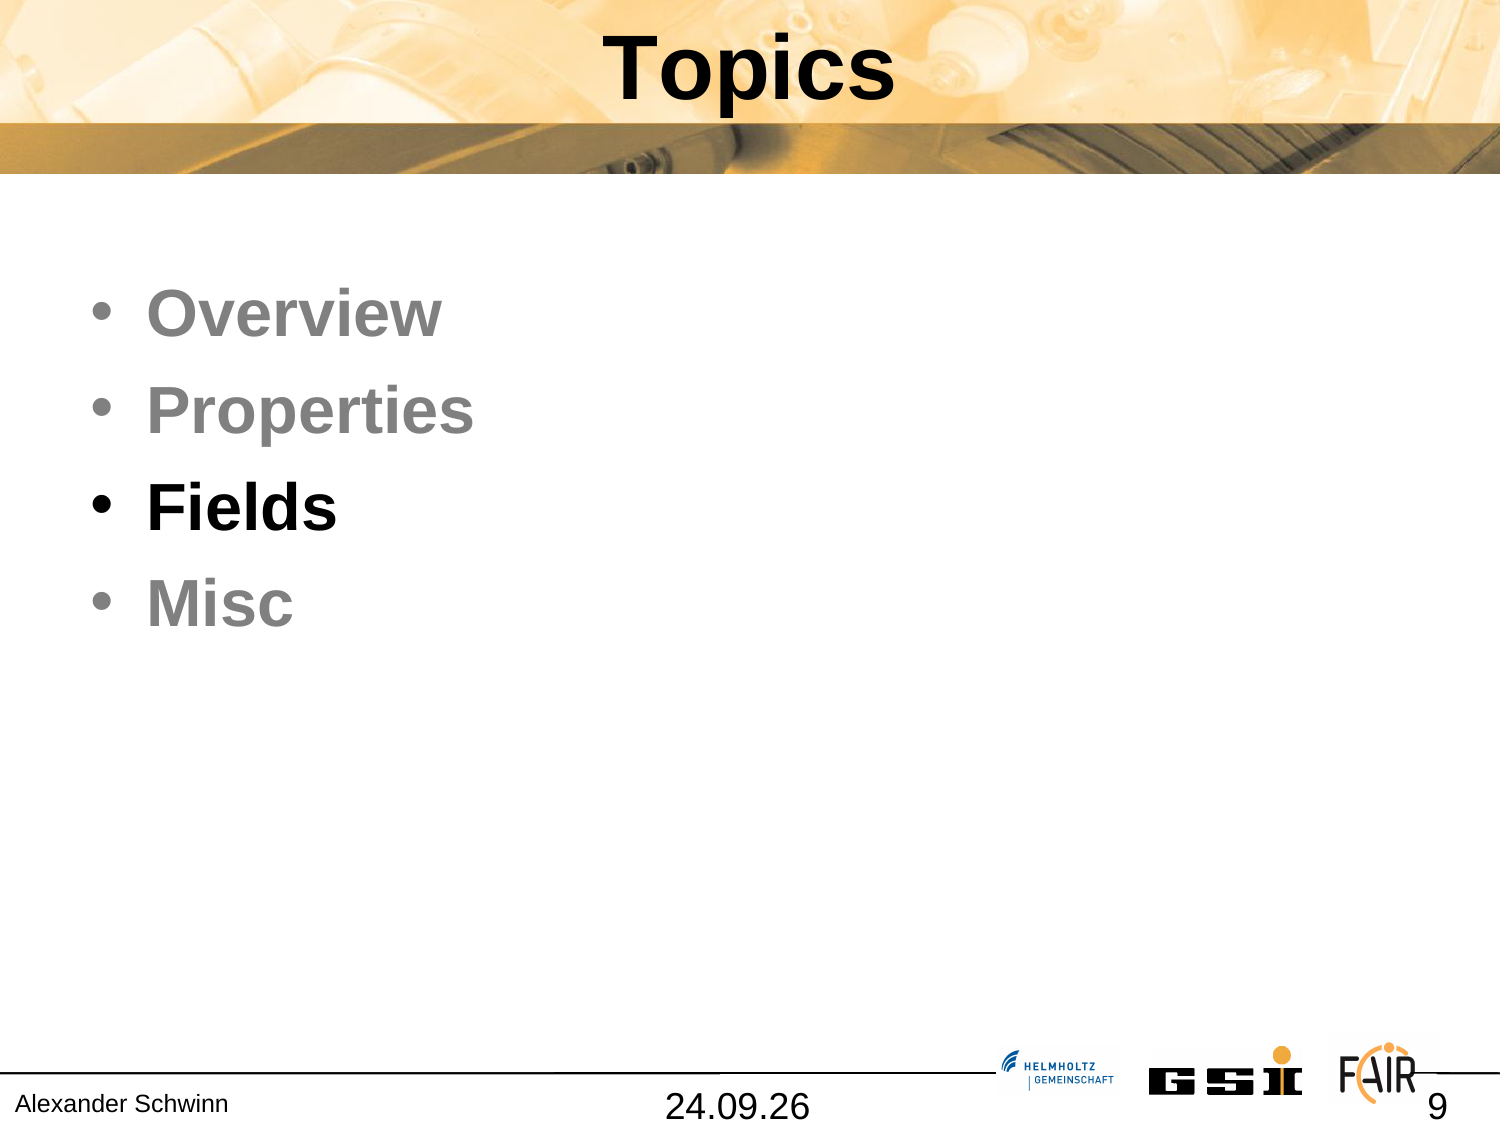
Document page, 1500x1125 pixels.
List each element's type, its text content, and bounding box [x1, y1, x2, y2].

picture [996, 1046, 1121, 1095]
list Overview Properties Fields Misc [75, 262, 1426, 1006]
picture [1149, 1046, 1302, 1095]
picture [1328, 1034, 1439, 1106]
title Topics [0, 0, 1500, 126]
picture [1432, 1096, 1439, 1106]
picture [0, 126, 1500, 175]
